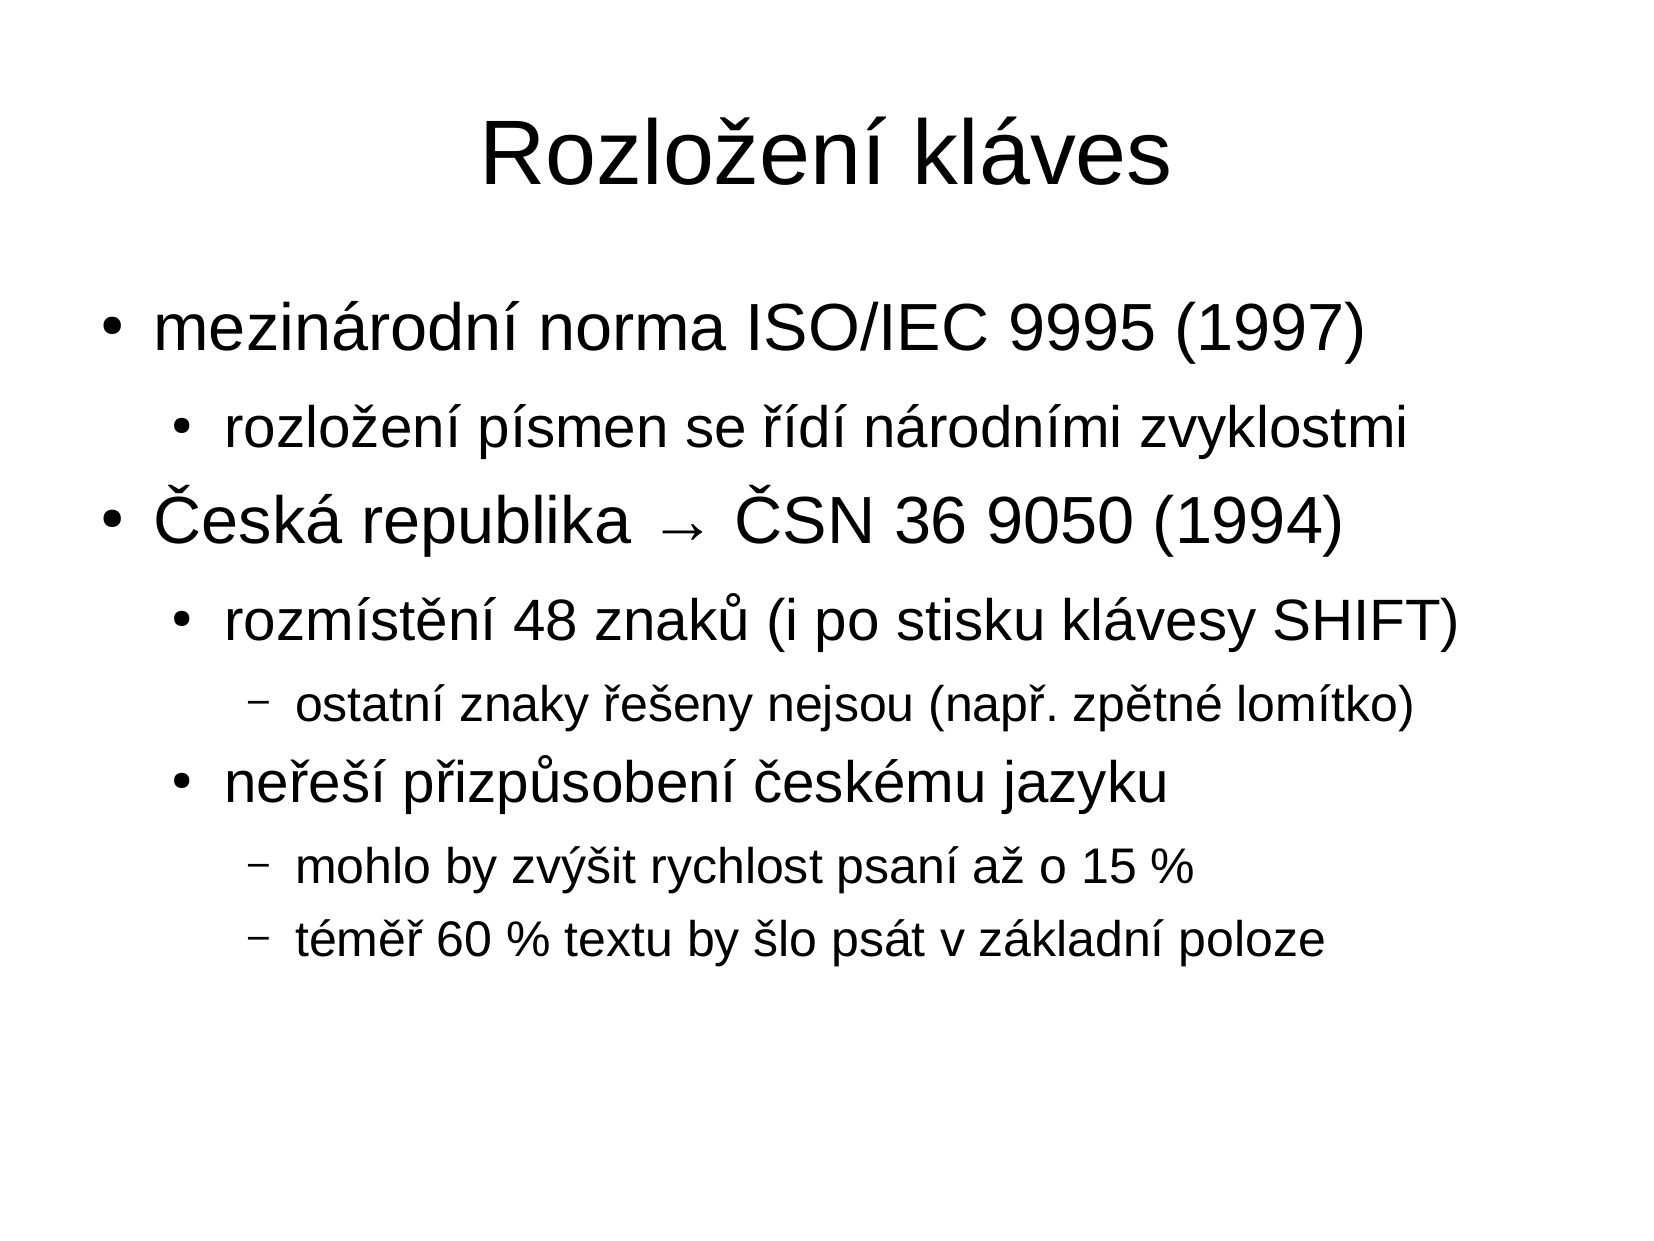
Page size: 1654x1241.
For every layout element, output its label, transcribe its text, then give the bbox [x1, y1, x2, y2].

title Rozložení kláves [82, 49, 1571, 257]
list mezinárodní norma ISO/IEC 9995 (1997) rozložení písmen se řídí národními zvyklostmi Česká republika → ČSN 36 9050 (1994) rozmístění 48 znaků (i po stisku klávesy SHIFT) ostatní znaky řešeny nejsou (např. zpětné lomítko) neřeší přizpůsobení českému jazyku mohlo by zvýšit rychlost psaní až o 15 % téměř 60 % textu by šlo psát v základní poloze [82, 290, 1571, 1109]
